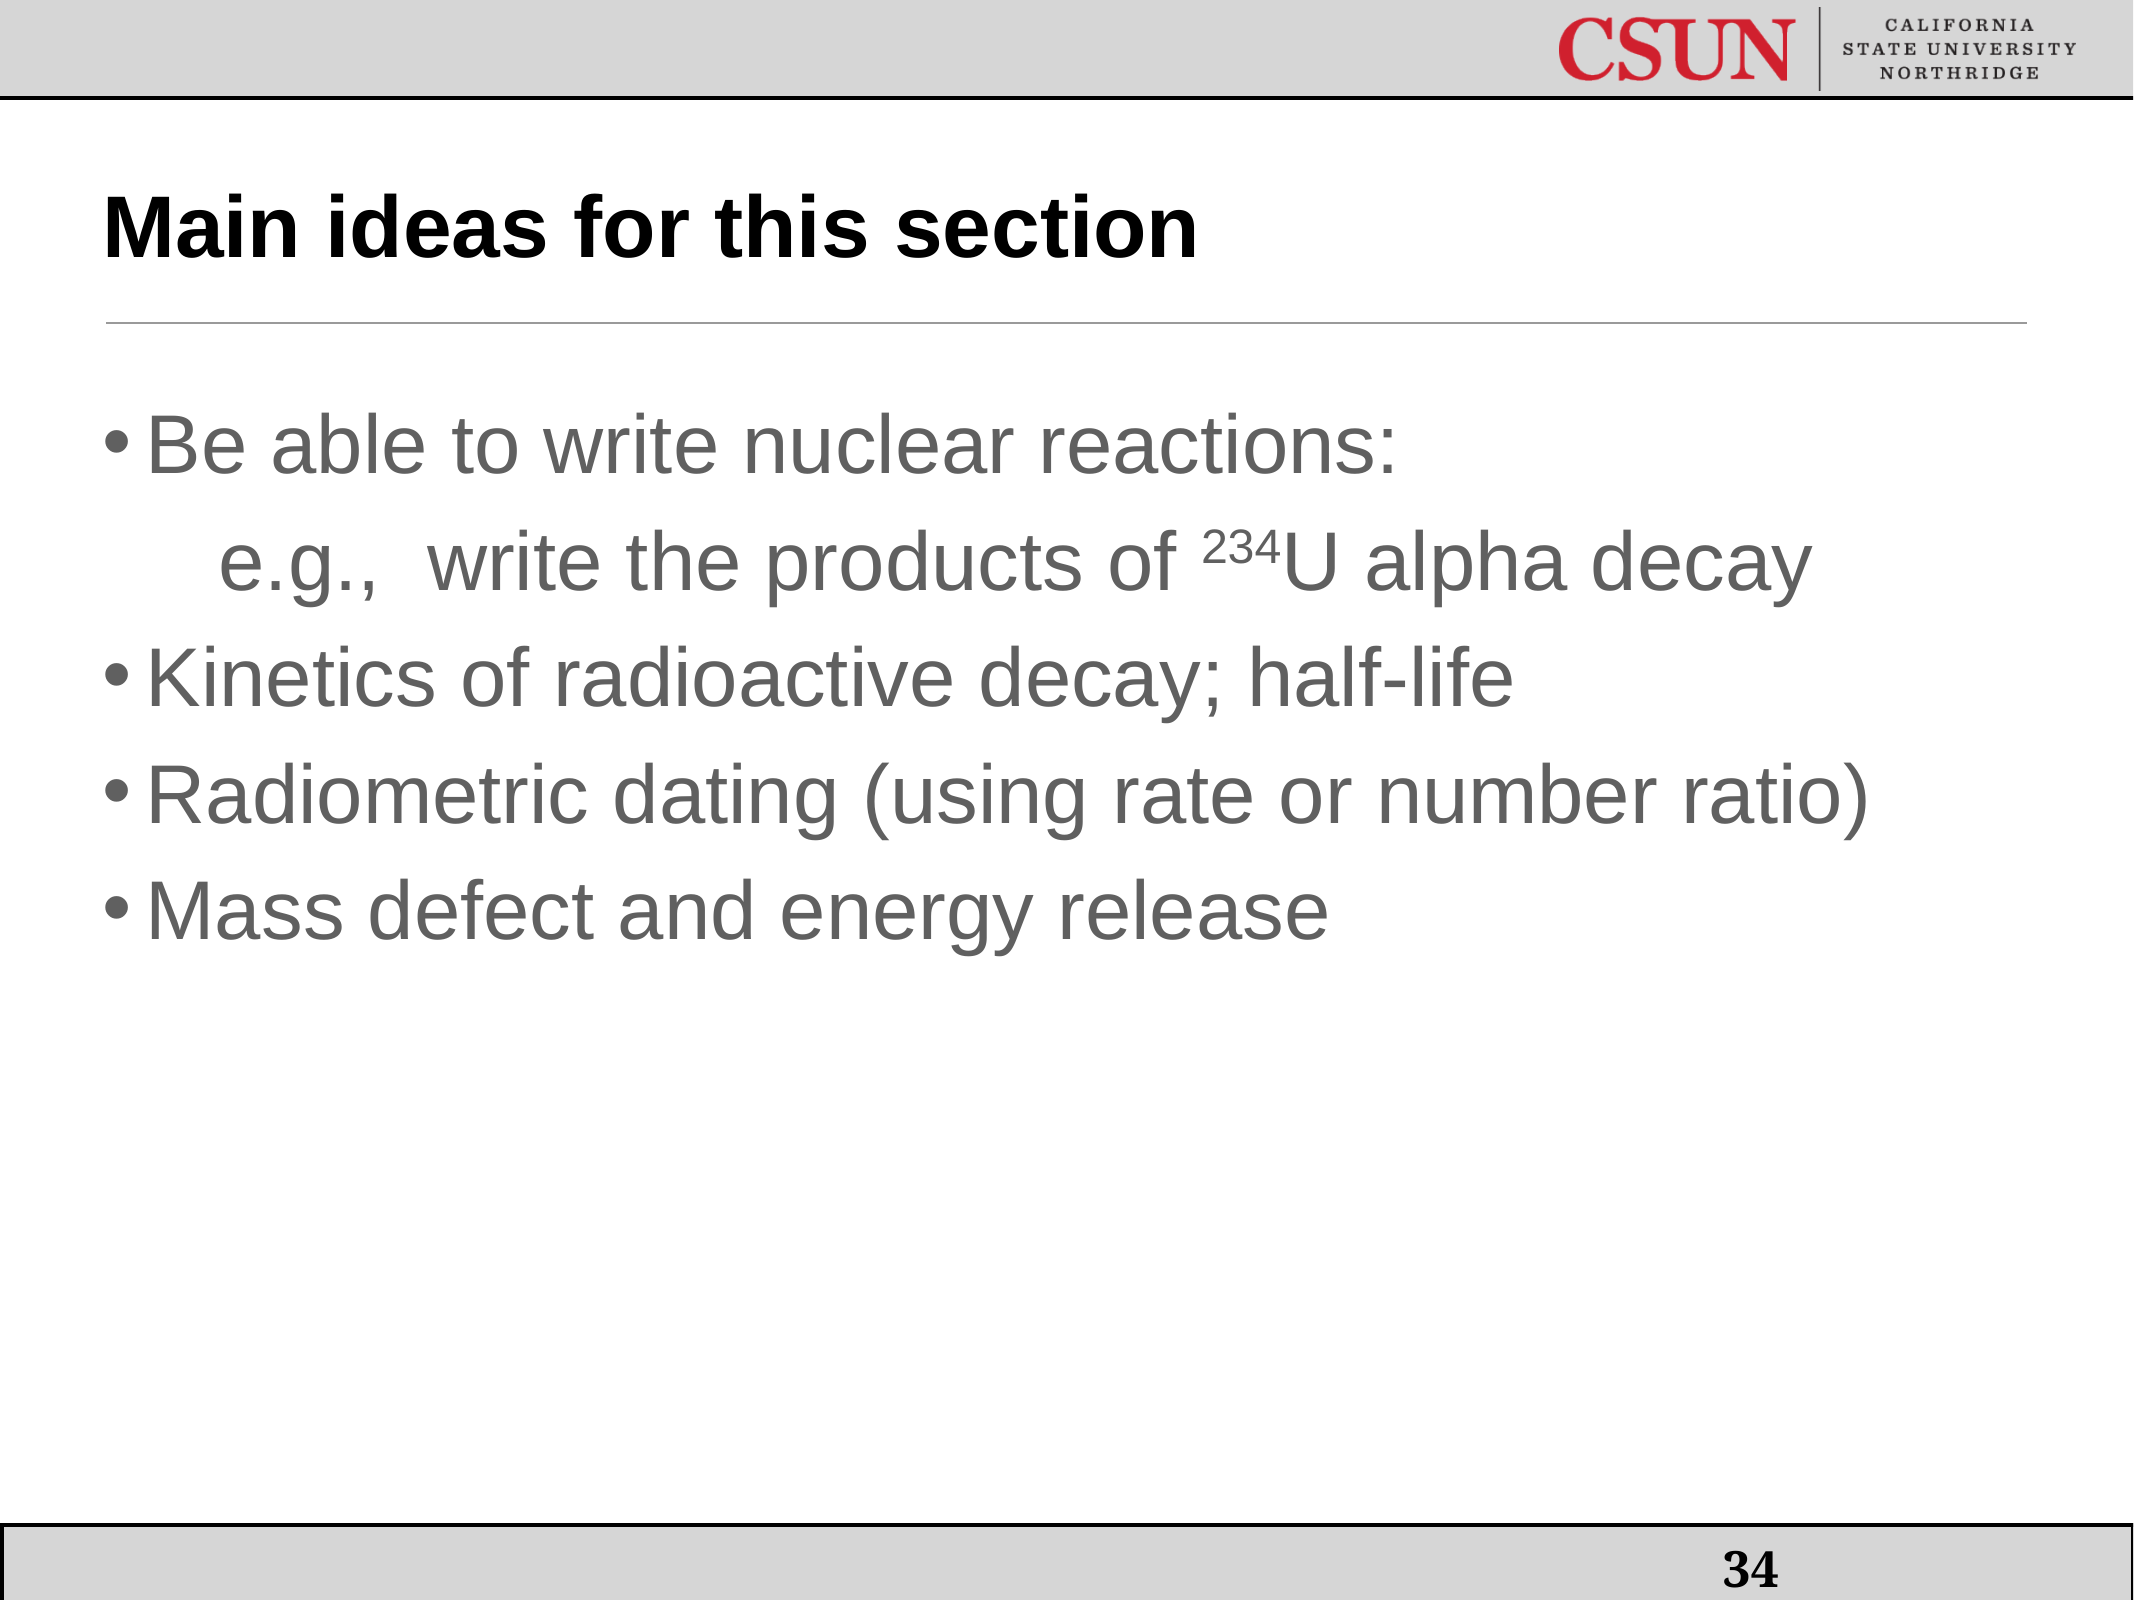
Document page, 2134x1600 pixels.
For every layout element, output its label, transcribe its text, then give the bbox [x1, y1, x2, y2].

title Main ideas for this section [93, 104, 2040, 284]
list Be able to write nuclear reactions: e.g., write the products of 234U alpha decay Kinetics of radioactive decay; half-life Radiometric dating (using rate or number ratio) Mass defect and energy release [93, 382, 2040, 1460]
picture [1559, 7, 2076, 91]
